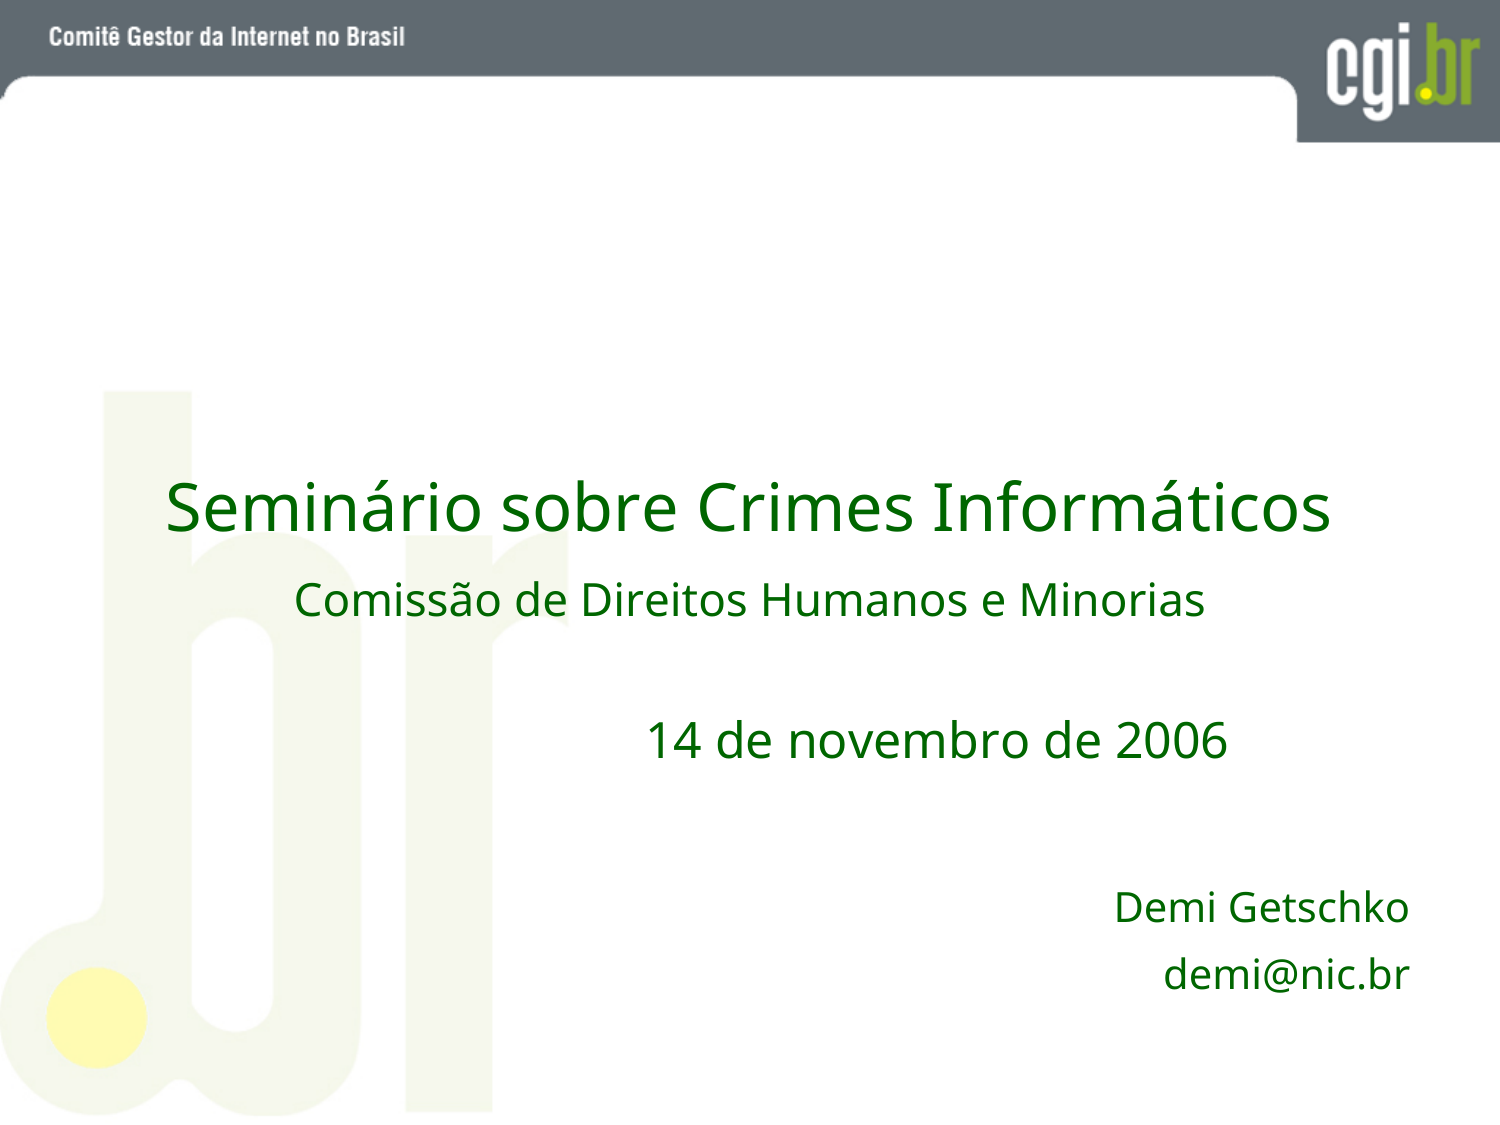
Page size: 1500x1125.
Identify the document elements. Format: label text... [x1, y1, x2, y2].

picture [0, 0, 1500, 1125]
list Seminário sobre Crimes Informáticos Comissão de Direitos Humanos e Minorias 14 de novembro de 2006 Demi Getschko demi@nic.br [75, 237, 1426, 1047]
